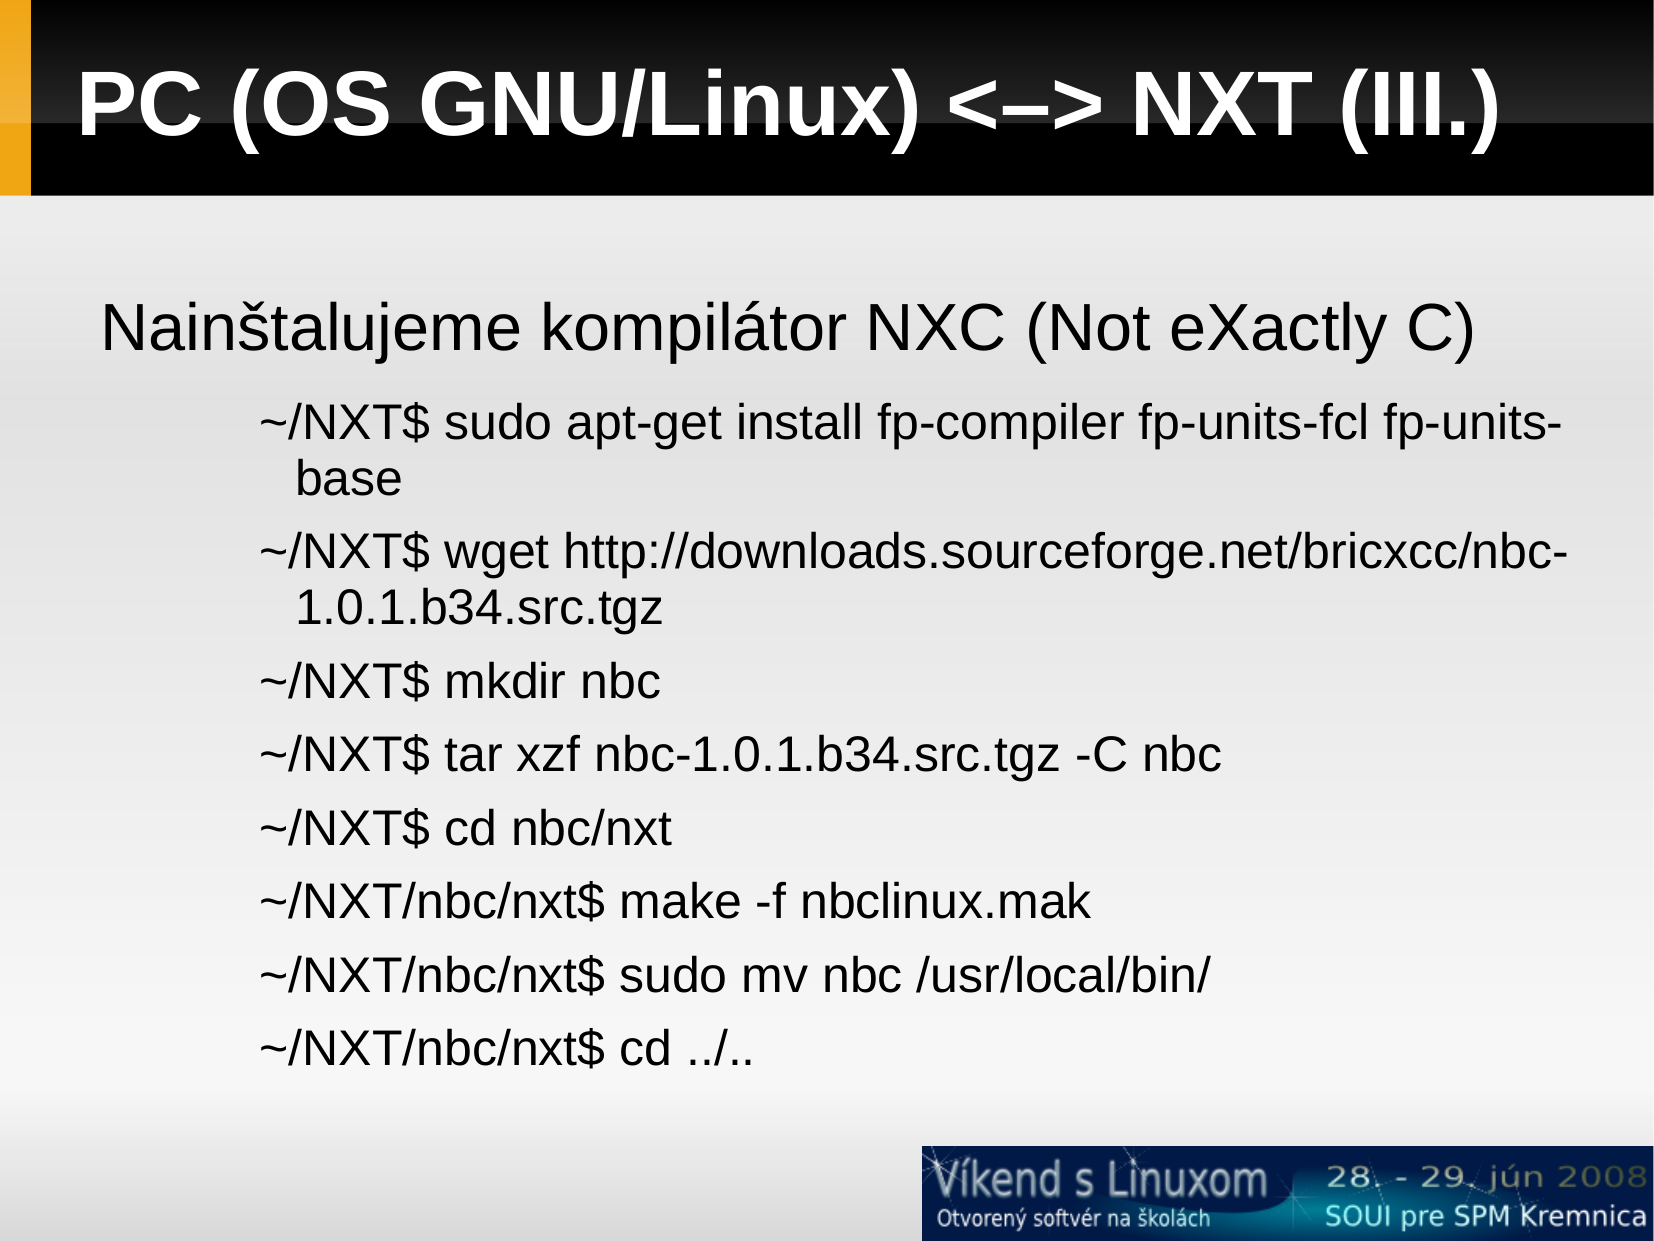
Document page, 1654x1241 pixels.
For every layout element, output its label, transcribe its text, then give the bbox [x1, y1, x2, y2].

title PC (OS GNU/Linux) <–> NXT (III.) [76, 0, 1565, 208]
picture [0, 0, 1654, 1241]
list Nainštalujeme kompilátor NXC (Not eXactly C) ~/NXT$ sudo apt-get install fp-compiler fp-units-fcl fp-units-base ~/NXT$ wget http://downloads.sourceforge.net/bricxcc/nbc-1.0.1.b34.src.tgz ~/NXT$ mkdir nbc ~/NXT$ tar xzf nbc-1.0.1.b34.src.tgz -C nbc ~/NXT$ cd nbc/nxt ~/NXT/nbc/nxt$ make -f nbclinux.mak ~/NXT/nbc/nxt$ sudo mv nbc /usr/local/bin/ ~/NXT/nbc/nxt$ cd ../.. [82, 290, 1571, 1132]
